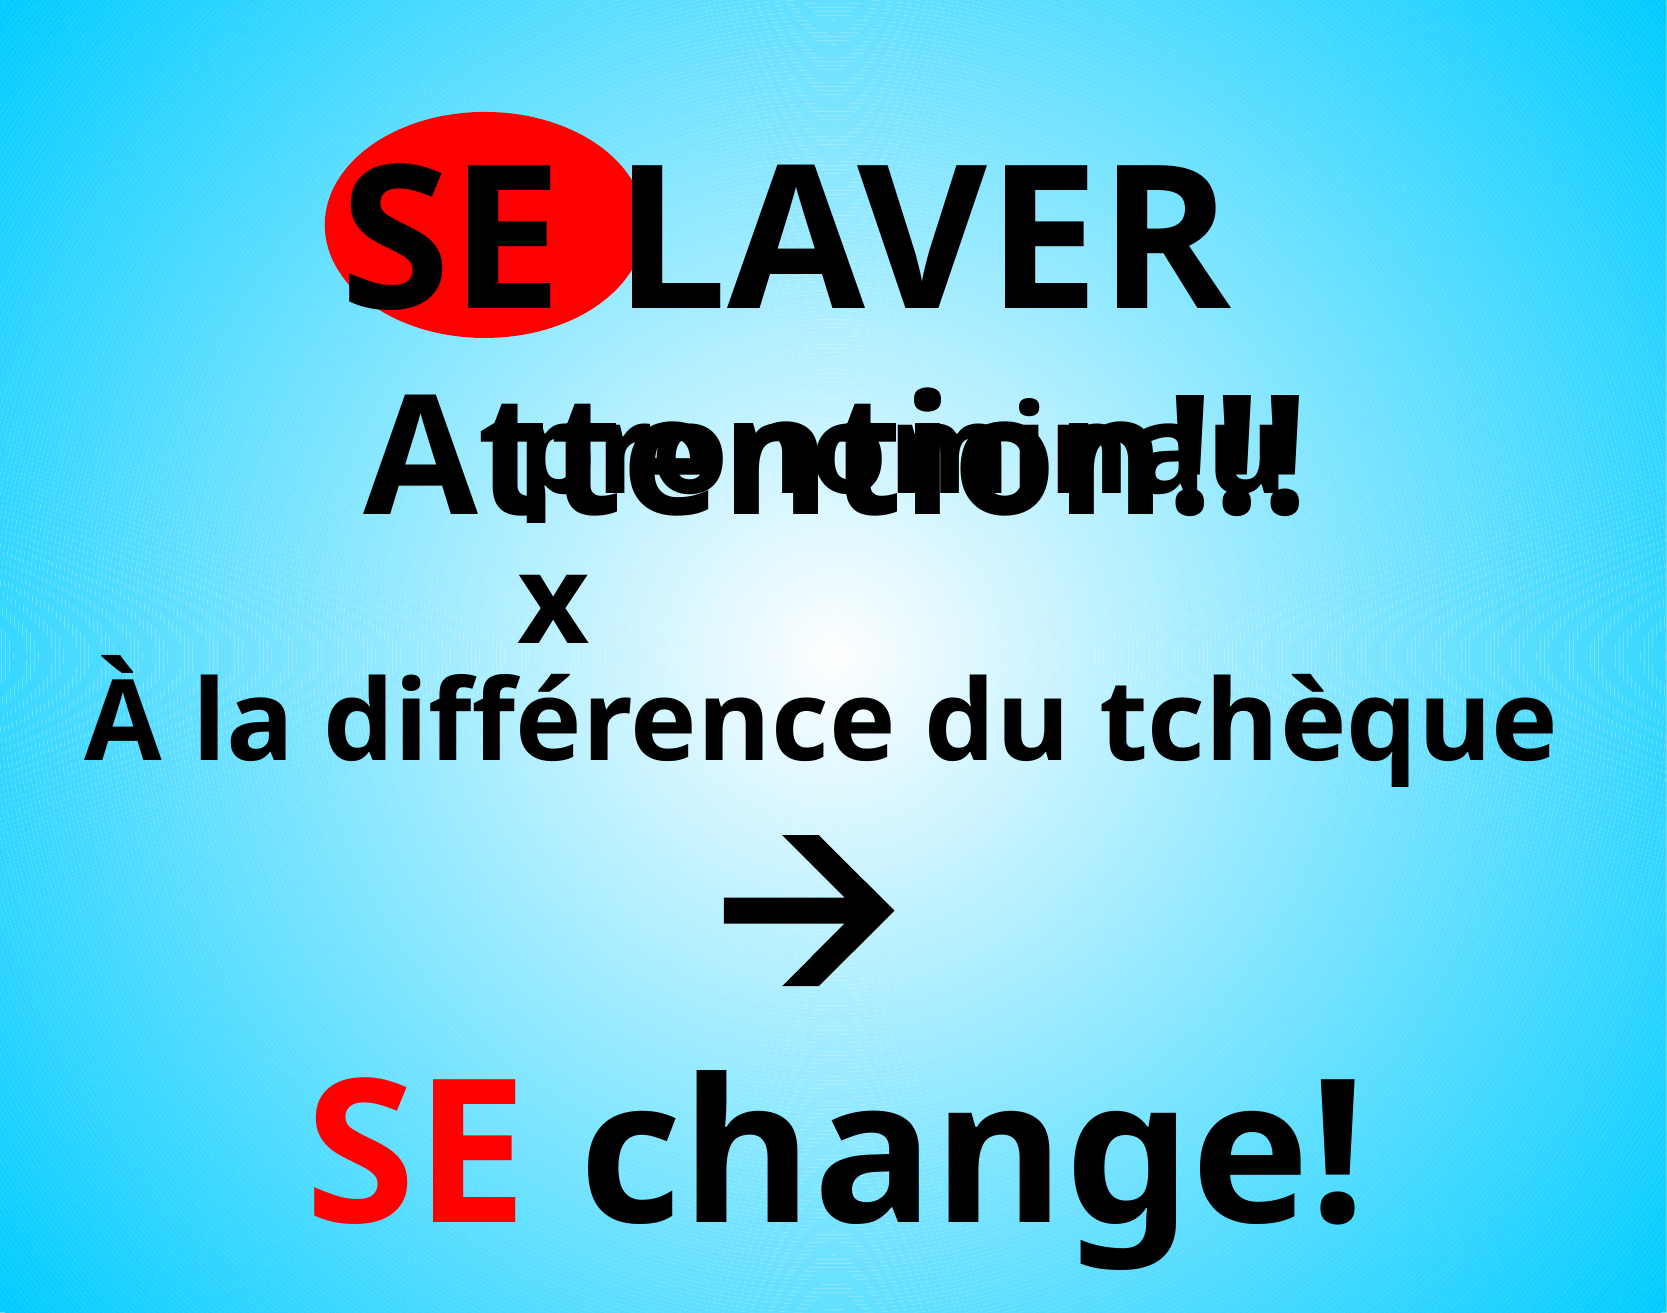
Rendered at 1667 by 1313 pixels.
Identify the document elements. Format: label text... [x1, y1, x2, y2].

text_box Attention!!! À la différence du tchèque  SE change! [0, 340, 1667, 1271]
text_box SE LAVER [325, 101, 1354, 340]
